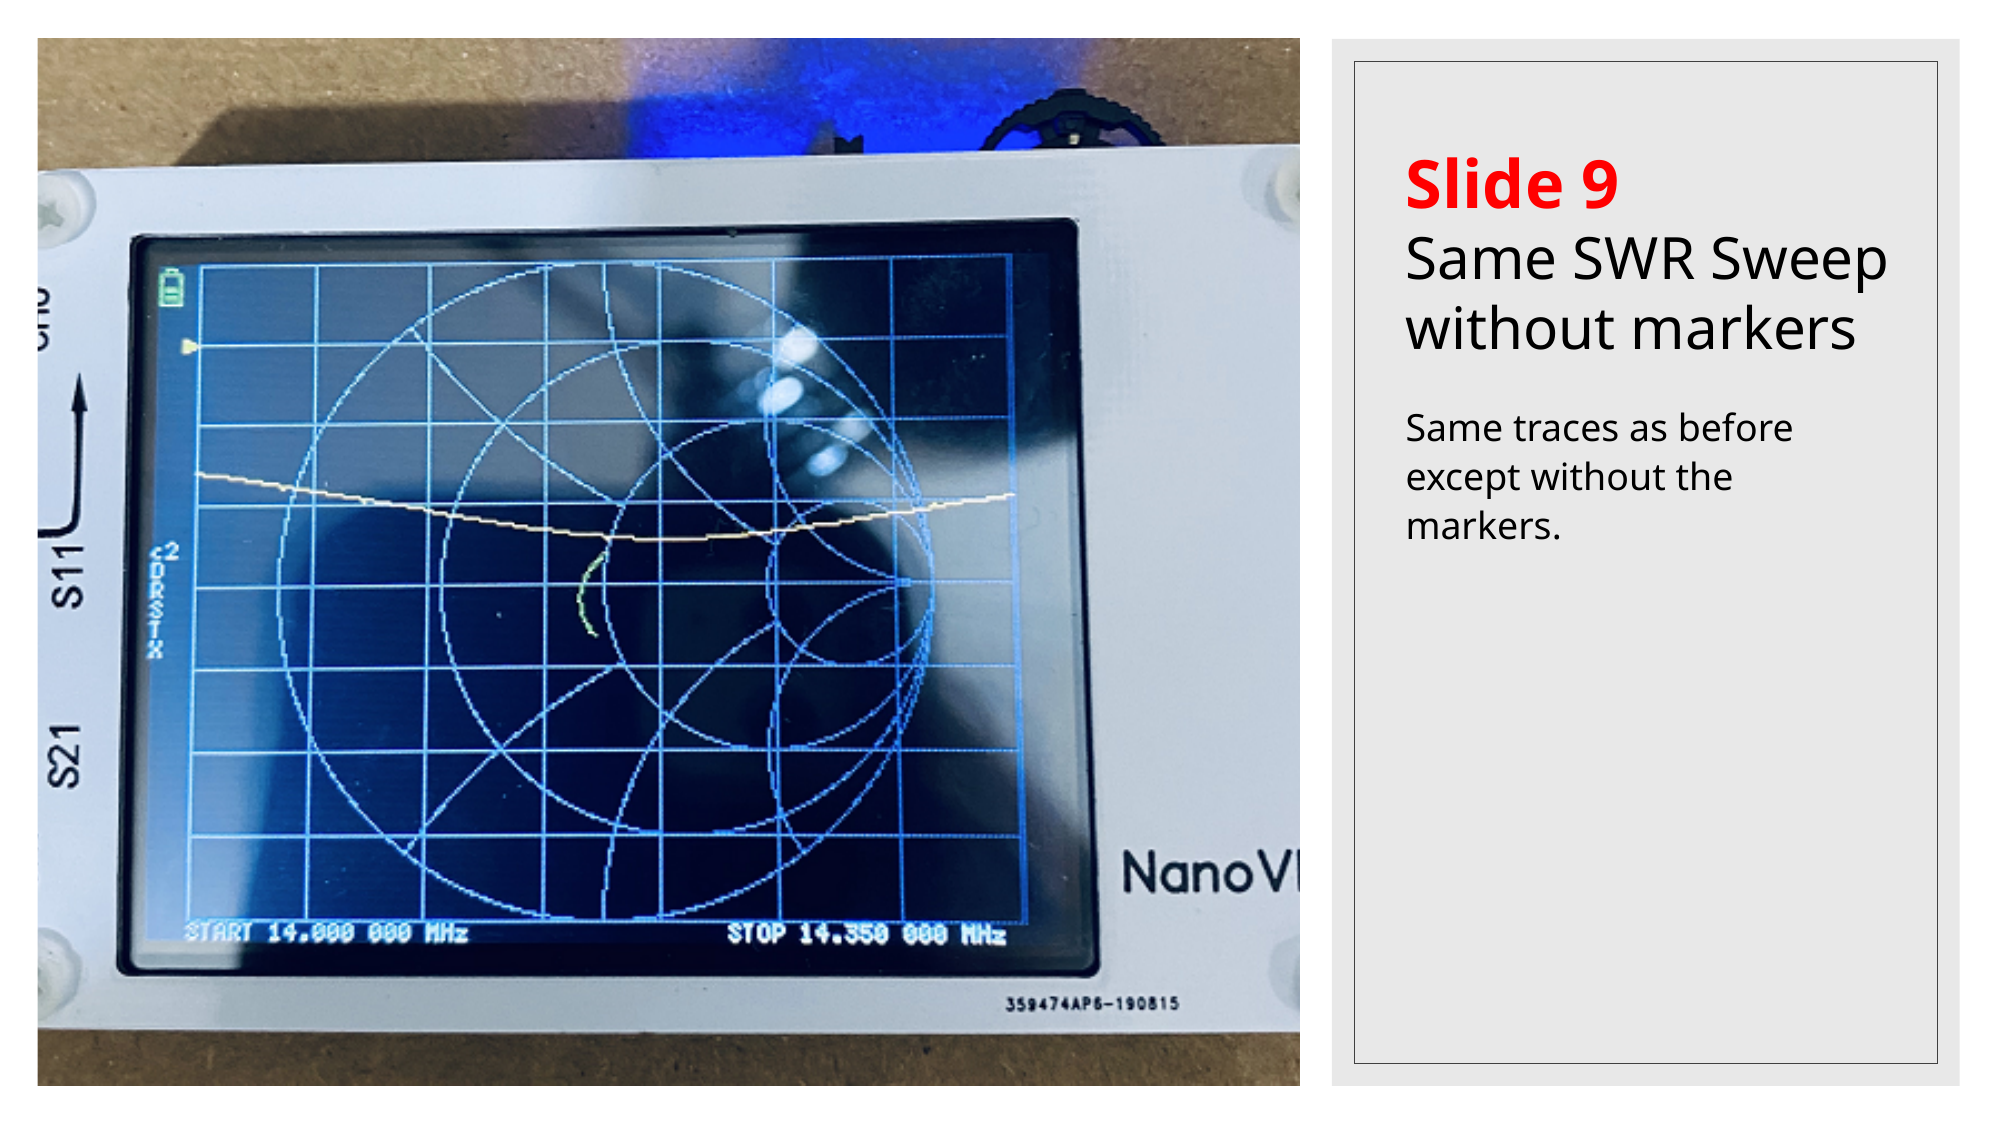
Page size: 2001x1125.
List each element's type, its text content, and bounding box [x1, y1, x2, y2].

list Same traces as before except without the markers. [1390, 391, 1907, 968]
picture [37, 38, 1300, 1086]
title Slide 9 Same SWR Sweep without markers [1390, 98, 1907, 369]
